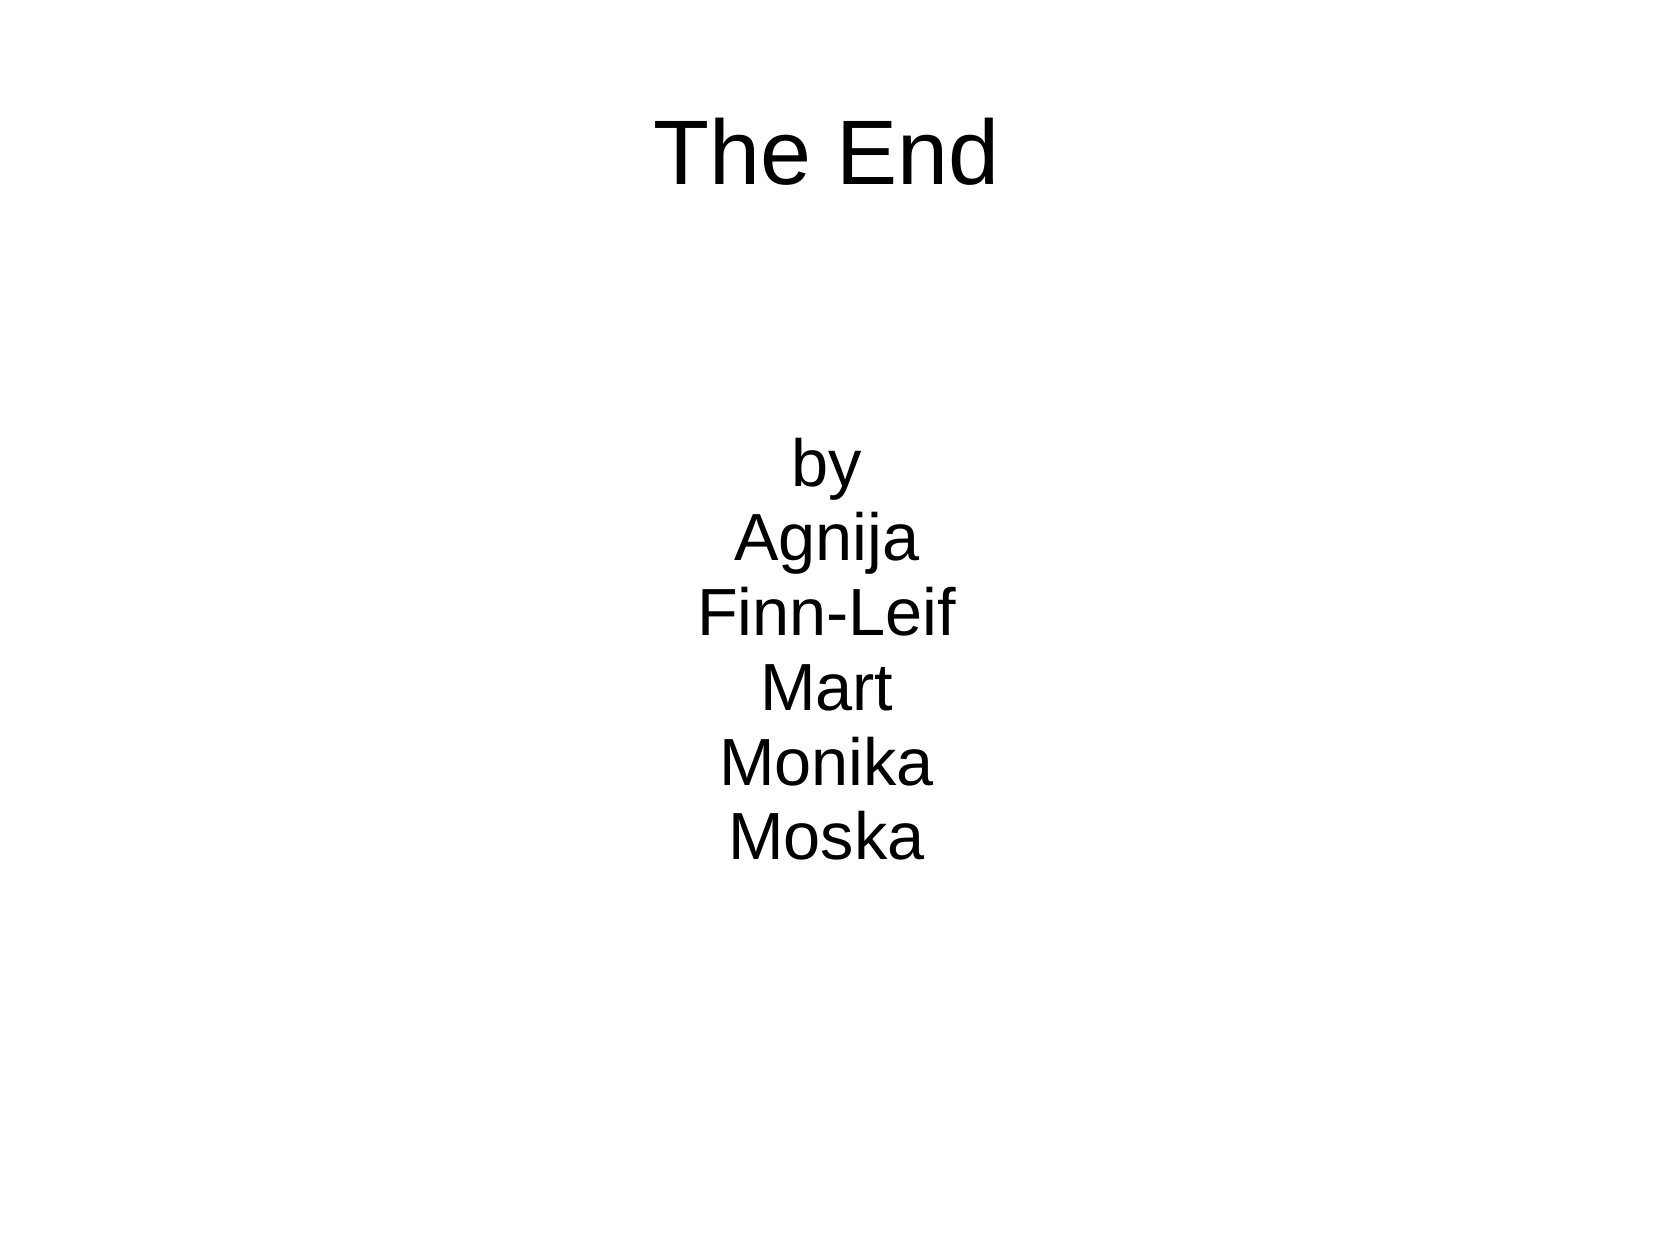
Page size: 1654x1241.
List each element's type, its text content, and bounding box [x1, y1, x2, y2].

subtitle by Agnija Finn-Leif Mart Monika Moska [82, 290, 1571, 1010]
title The End [82, 49, 1571, 257]
